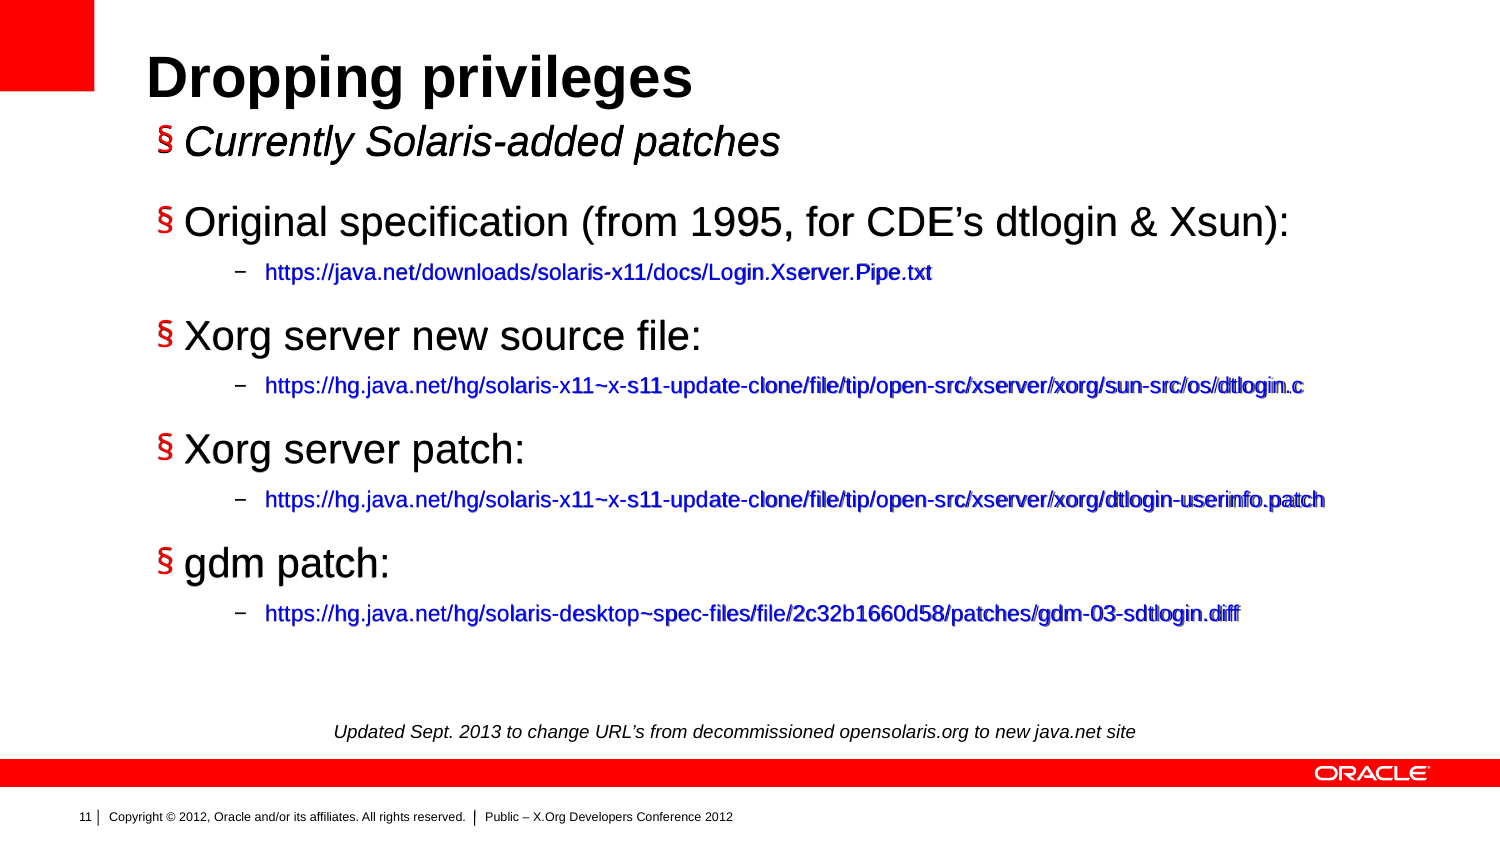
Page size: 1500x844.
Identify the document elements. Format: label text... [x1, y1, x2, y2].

list Currently Solaris-added patches [131, 106, 1482, 157]
title Dropping privileges [131, 40, 1482, 106]
text_box Updated Sept. 2013 to change URL’s from decommissioned opensolaris.org to new java.net site [318, 714, 1182, 751]
list Original specification (from 1995, for CDE’s dtlogin & Xsun): https://java.net/downloads/solaris-x11/docs/Login.Xserver.Pipe.txt Xorg server new source file: https://hg.java.net/hg/solaris-x11~x-s11-update-clone/file/tip/open-src/xserver/xorg/sun-src/os/dtlogin.c Xorg server patch: https://hg.java.net/hg/solaris-x11~x-s11-update-clone/file/tip/open-src/xserver/xorg/dtlogin-userinfo.patch gdm patch: https://hg.java.net/hg/solaris-desktop~spec-files/file/2c32b1660d58/patches/gdm-03-sdtlogin.diff [131, 187, 1463, 776]
picture [0, 759, 1500, 787]
